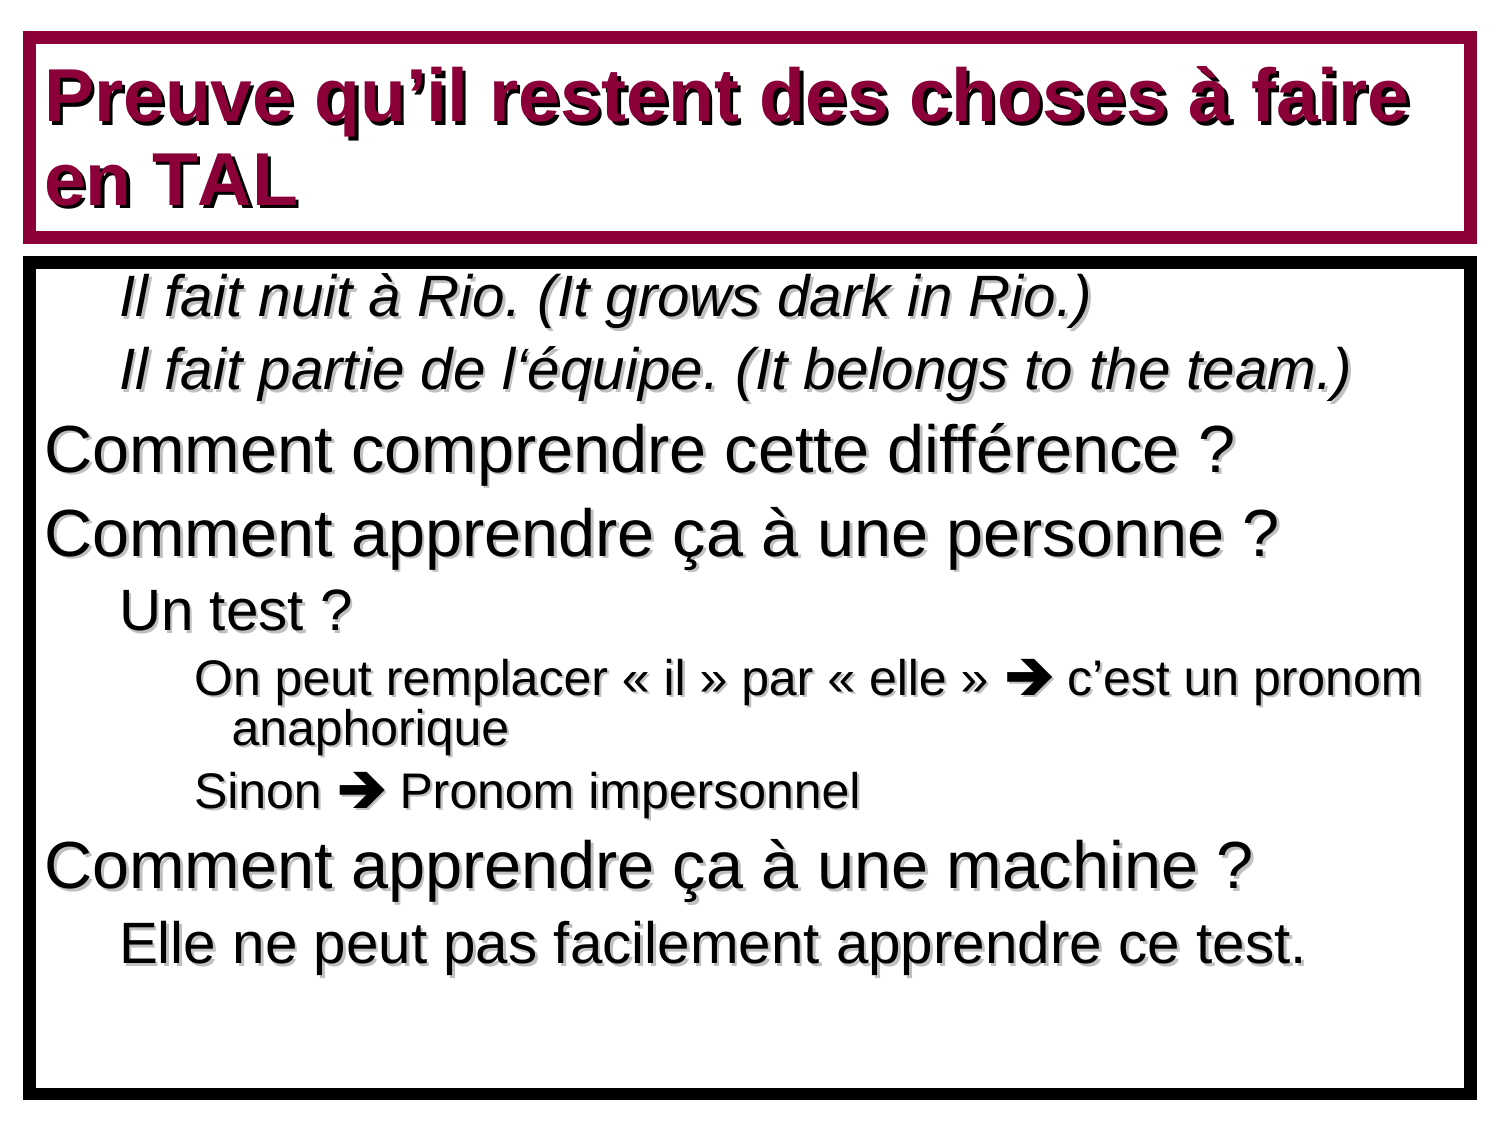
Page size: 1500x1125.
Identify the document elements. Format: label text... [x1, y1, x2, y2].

title Preuve qu’il restent des choses à faire en TAL [29, 37, 1471, 238]
list Il fait nuit à Rio. (It grows dark in Rio.) Il fait partie de l‘équipe. (It belongs to the team.) Comment comprendre cette différence ? Comment apprendre ça à une personne ? Un test ? On peut remplacer « il » par « elle »  c’est un pronom anaphorique Sinon  Pronom impersonnel Comment apprendre ça à une machine ? Elle ne peut pas facilement apprendre ce test. [29, 262, 1471, 1095]
